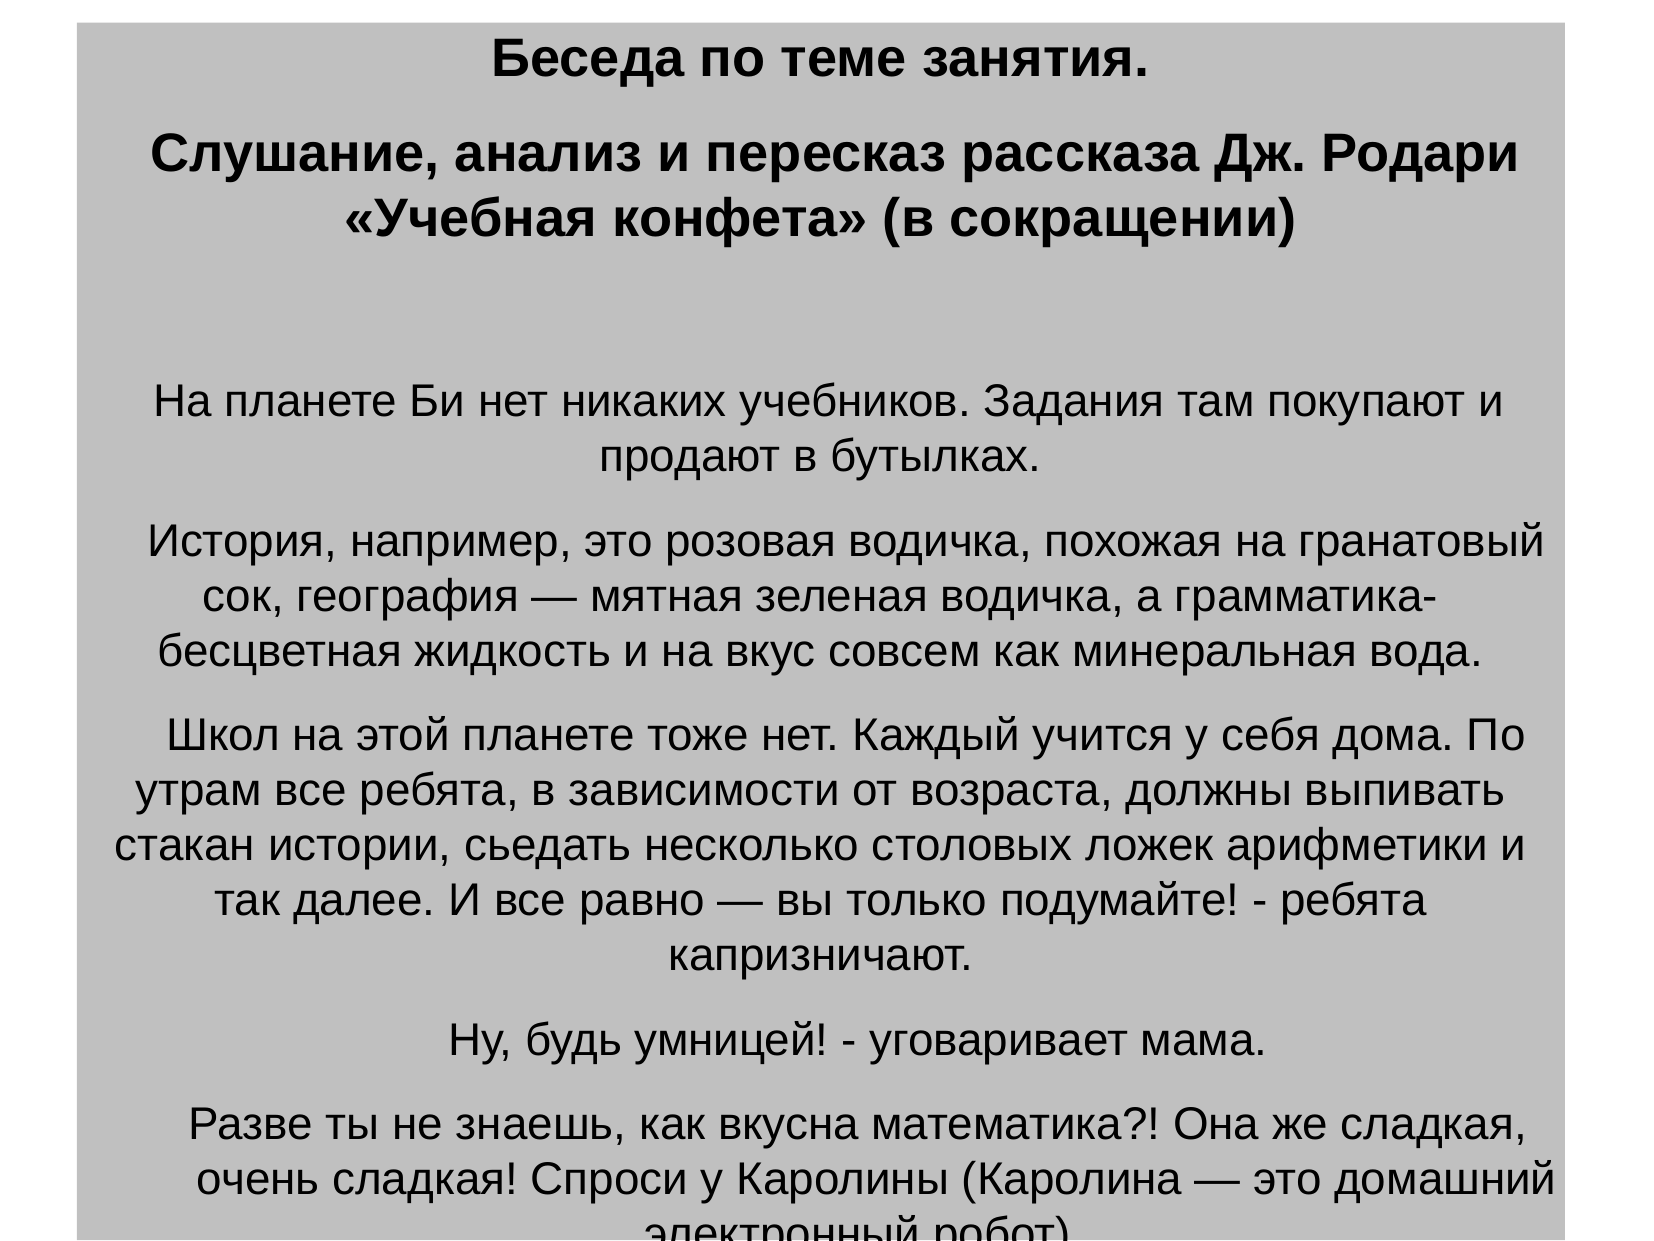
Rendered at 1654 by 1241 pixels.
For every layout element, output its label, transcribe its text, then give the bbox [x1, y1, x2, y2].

subtitle Беседа по теме занятия. Слушание, анализ и пересказ рассказа Дж. Родари «Учебная конфета» (в сокращении) На планете Би нет никаких учебников. Задания там покупают и продают в бутылках. История, например, это розовая водичка, похожая на гранатовый сок, география — мятная зеленая водичка, а грамматика- бесцветная жидкость и на вкус совсем как минеральная вода. Школ на этой планете тоже нет. Каждый учится у себя дома. По утрам все ребята, в зависимости от возраста, должны выпивать стакан истории, сьедать несколько столовых ложек арифметики и так далее. И все равно — вы только подумайте! - ребята капризничают. Ну, будь умницей! - уговаривает мама. Разве ты не знаешь, как вкусна математика?! Она же сладкая, очень сладкая! Спроси у Каролины (Каролина — это домашний электронный робот)... Есть там, понятно, и прилежные ученики. Есть старательные и жадные до знаний. Они встают по ночам, открывают потихоньку бутылку истории и выпивают ее всю до последней капли. Они становятся очень образованными... Нравится ли вам такая школа? [76, 22, 1565, 1241]
